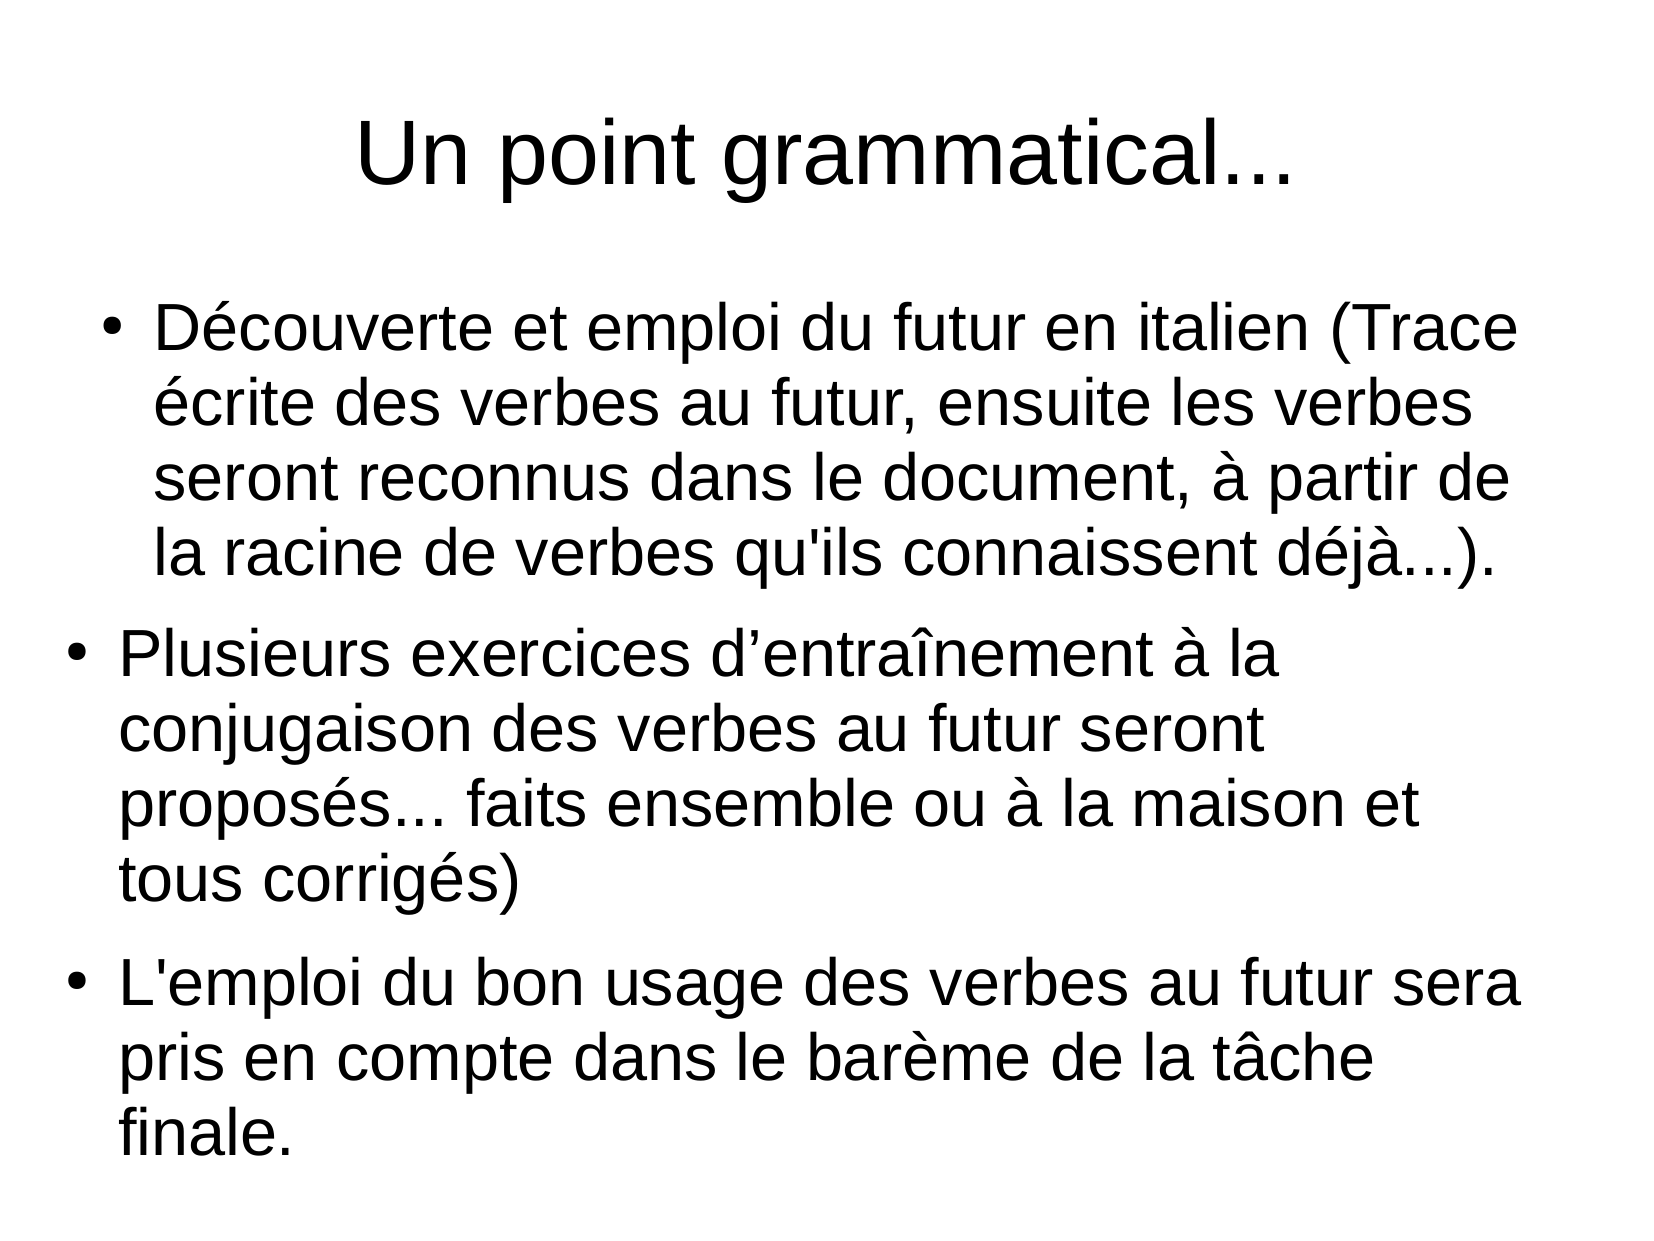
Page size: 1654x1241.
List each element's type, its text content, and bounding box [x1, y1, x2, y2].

list Découverte et emploi du futur en italien (Trace écrite des verbes au futur, ensuite les verbes seront reconnus dans le document, à partir de la racine de verbes qu'ils connaissent déjà...). [82, 290, 1571, 681]
list Plusieurs exercices d’entraînement à la conjugaison des verbes au futur seront proposés... faits ensemble ou à la maison et tous corrigés) L'emploi du bon usage des verbes au futur sera pris en compte dans le barème de la tâche finale. [47, 616, 1536, 1170]
title Un point grammatical... [82, 49, 1571, 257]
